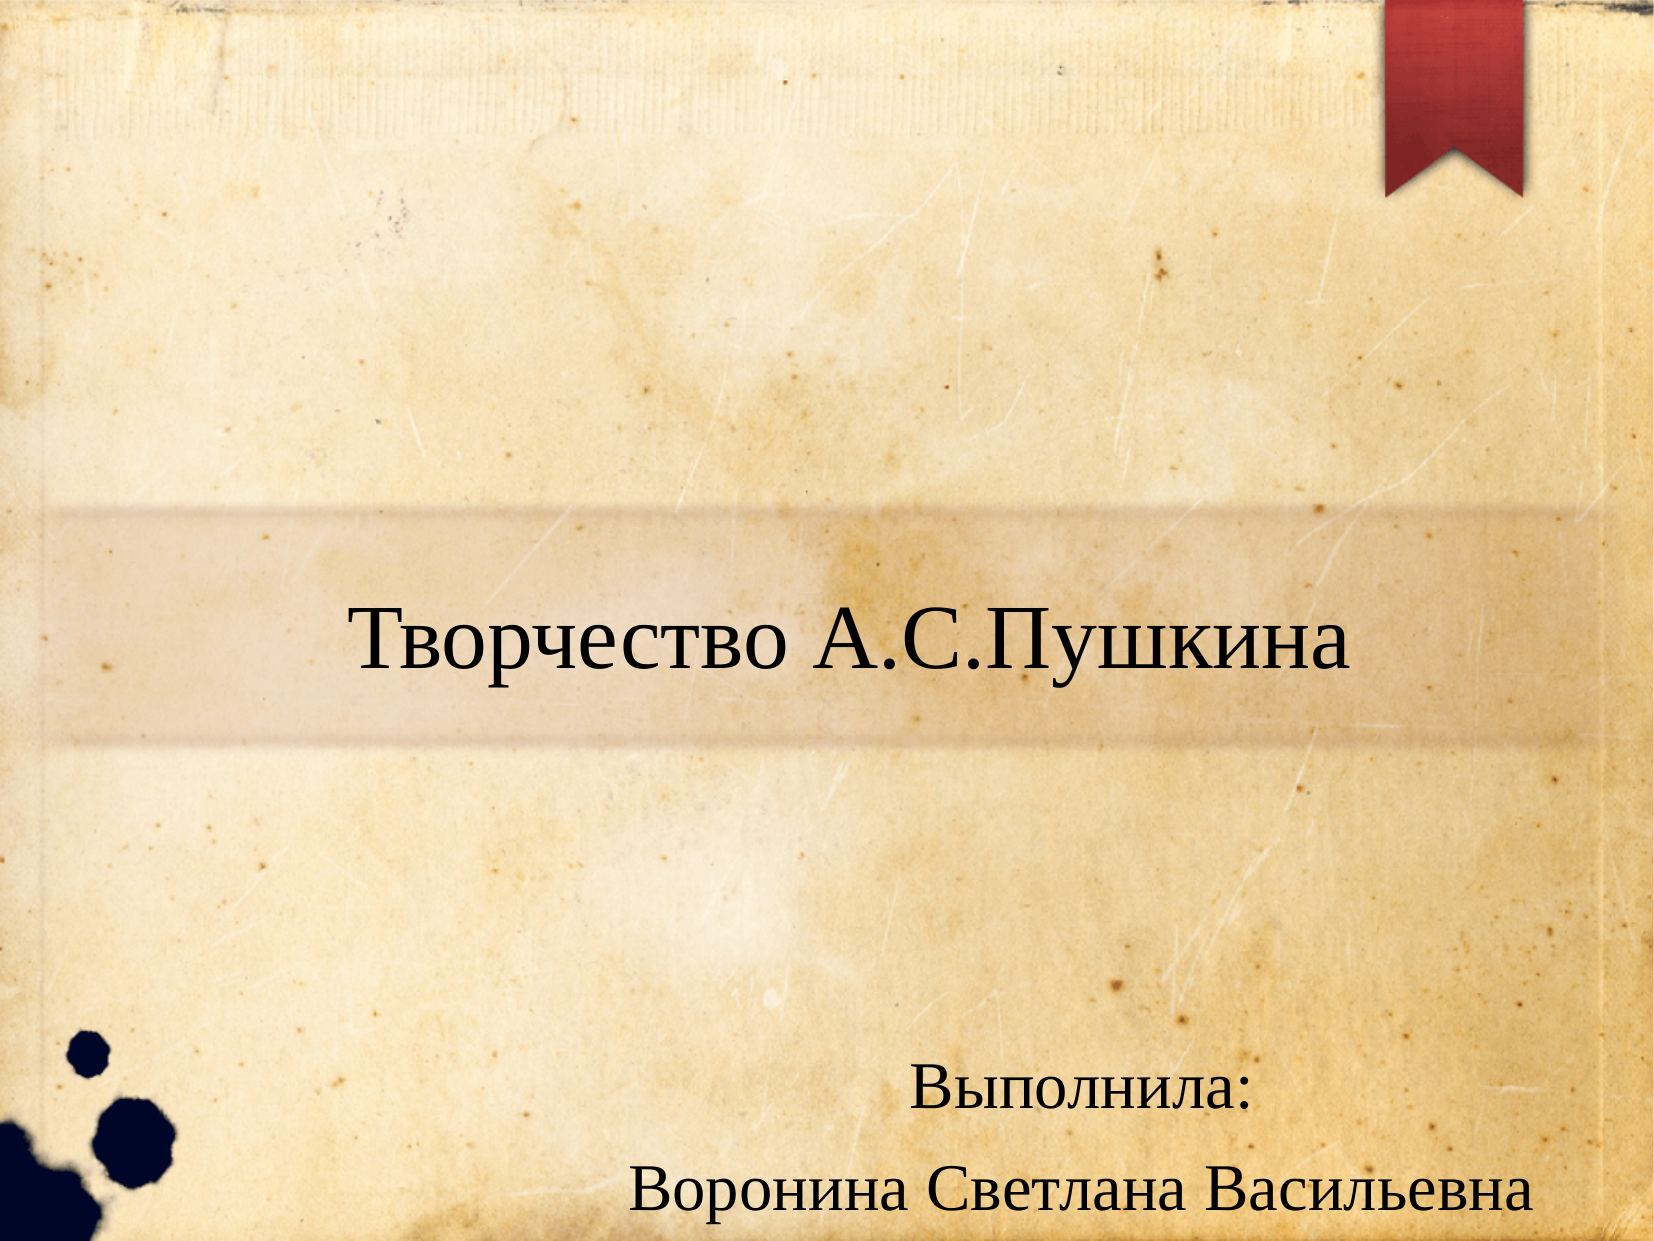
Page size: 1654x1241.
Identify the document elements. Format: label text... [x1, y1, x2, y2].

list Выполнила: Воронина Светлана Васильевна [377, 1051, 1654, 1229]
title Творчество А.С.Пушкина [23, 389, 1654, 875]
